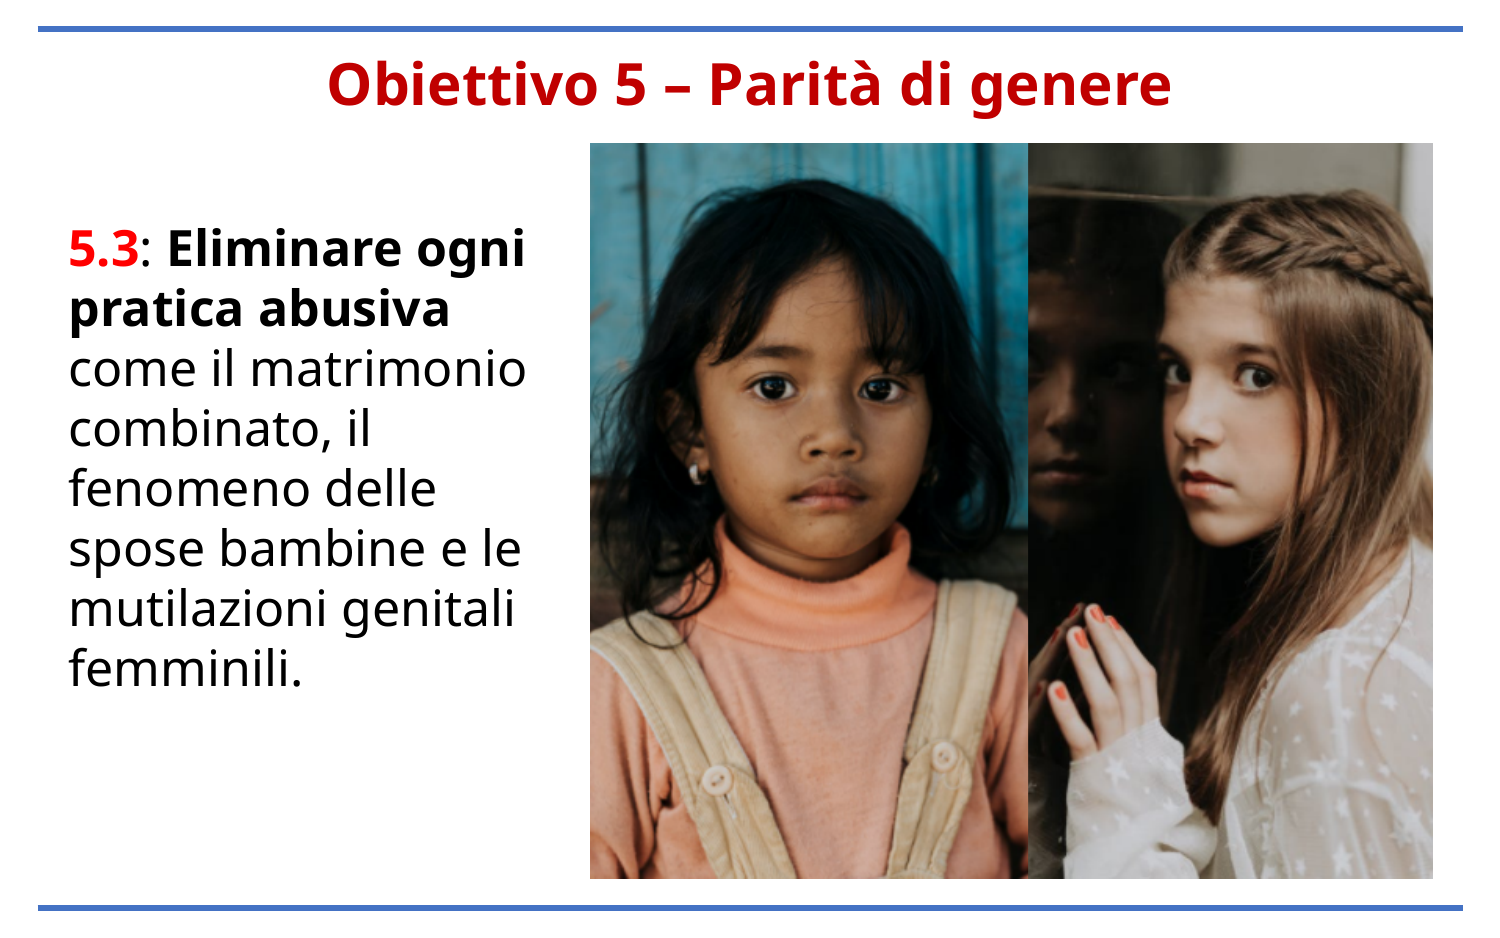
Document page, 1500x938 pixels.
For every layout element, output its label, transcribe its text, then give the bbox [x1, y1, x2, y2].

picture [590, 143, 1433, 879]
title Obiettivo 5 – Parità di genere [0, 47, 1500, 104]
text_box 5.3: Eliminare ogni pratica abusiva come il matrimonio combinato, il fenomeno delle spose bambine e le mutilazioni genitali femminili. [53, 149, 590, 771]
